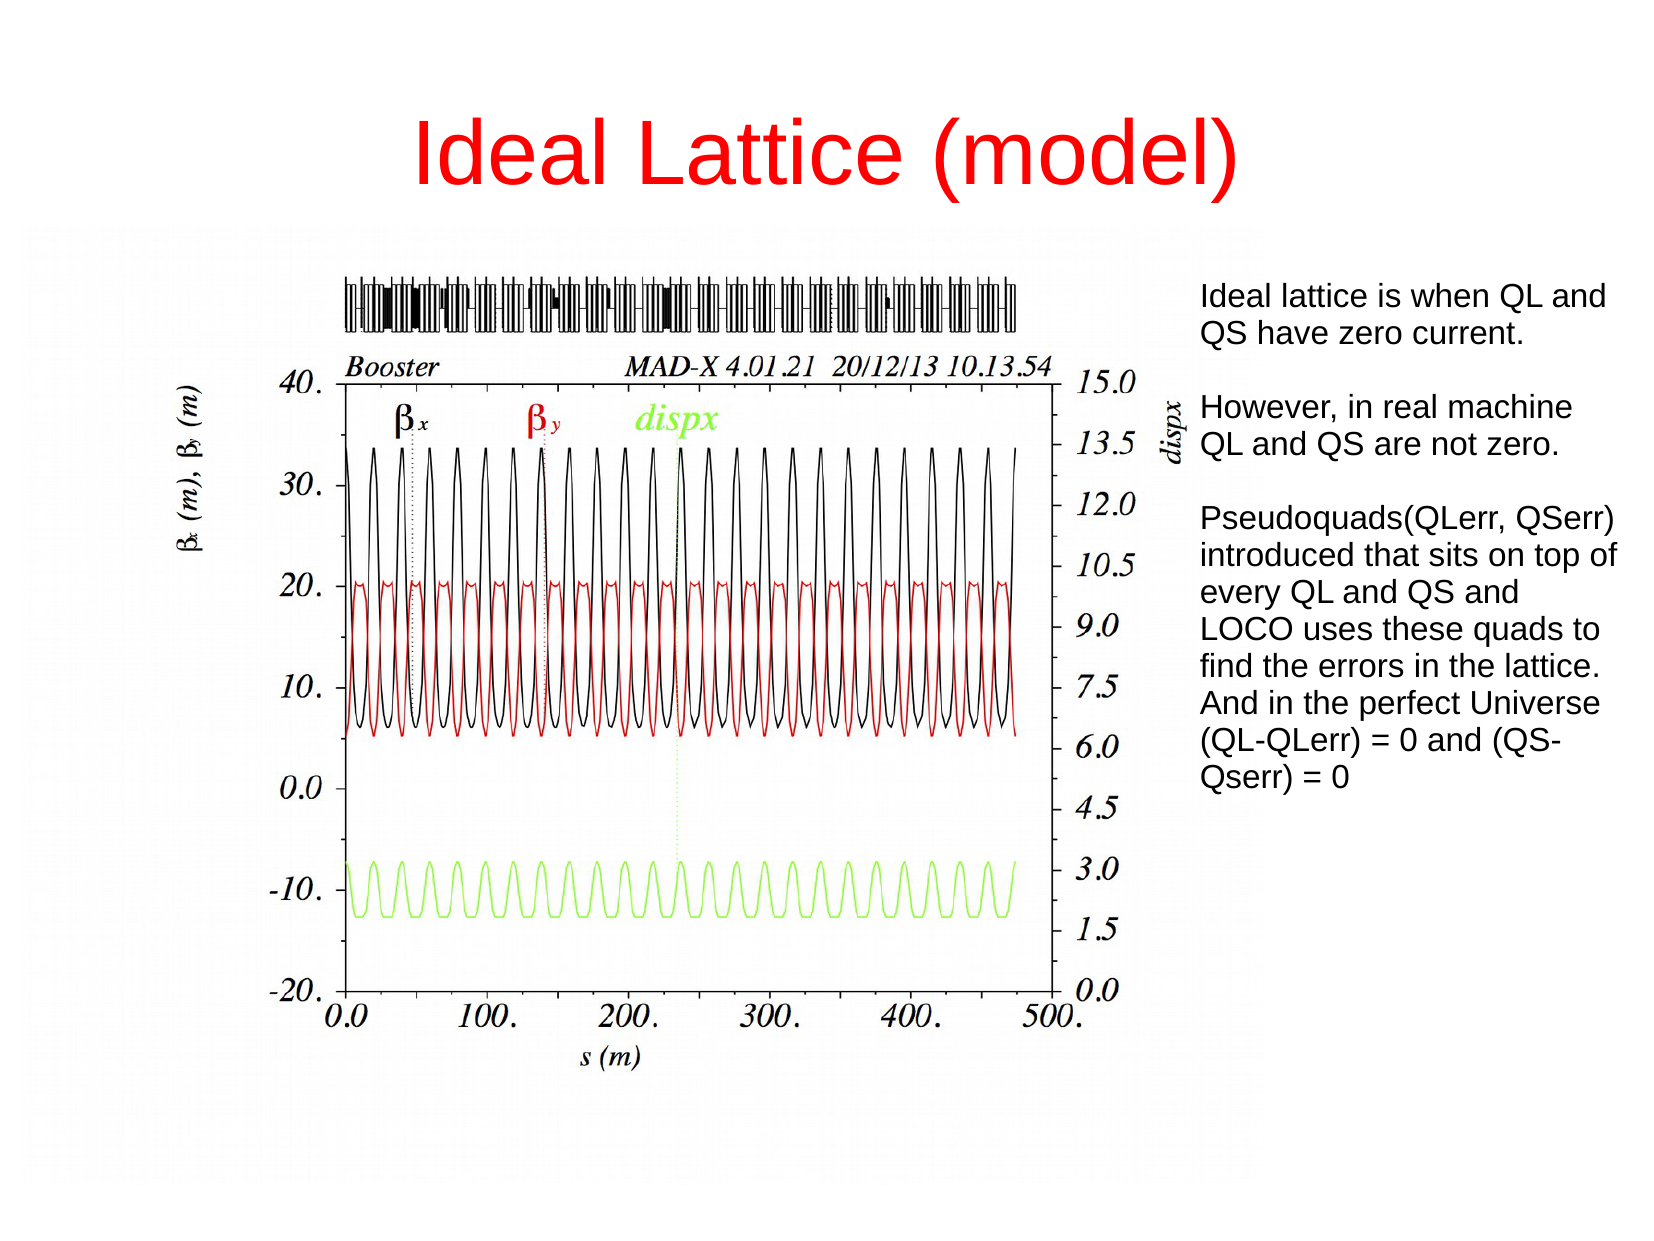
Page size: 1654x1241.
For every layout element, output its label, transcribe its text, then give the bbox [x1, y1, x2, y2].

text_box Ideal lattice is when QL and QS have zero current. However, in real machine QL and QS are not zero. Pseudoquads(QLerr, QSerr) introduced that sits on top of every QL and QS and LOCO uses these quads to find the errors in the lattice. And in the perfect Universe (QL-QLerr) = 0 and (QS-Qserr) = 0 [1185, 270, 1636, 807]
picture [22, 225, 1264, 1186]
title Ideal Lattice (model) [82, 49, 1571, 257]
